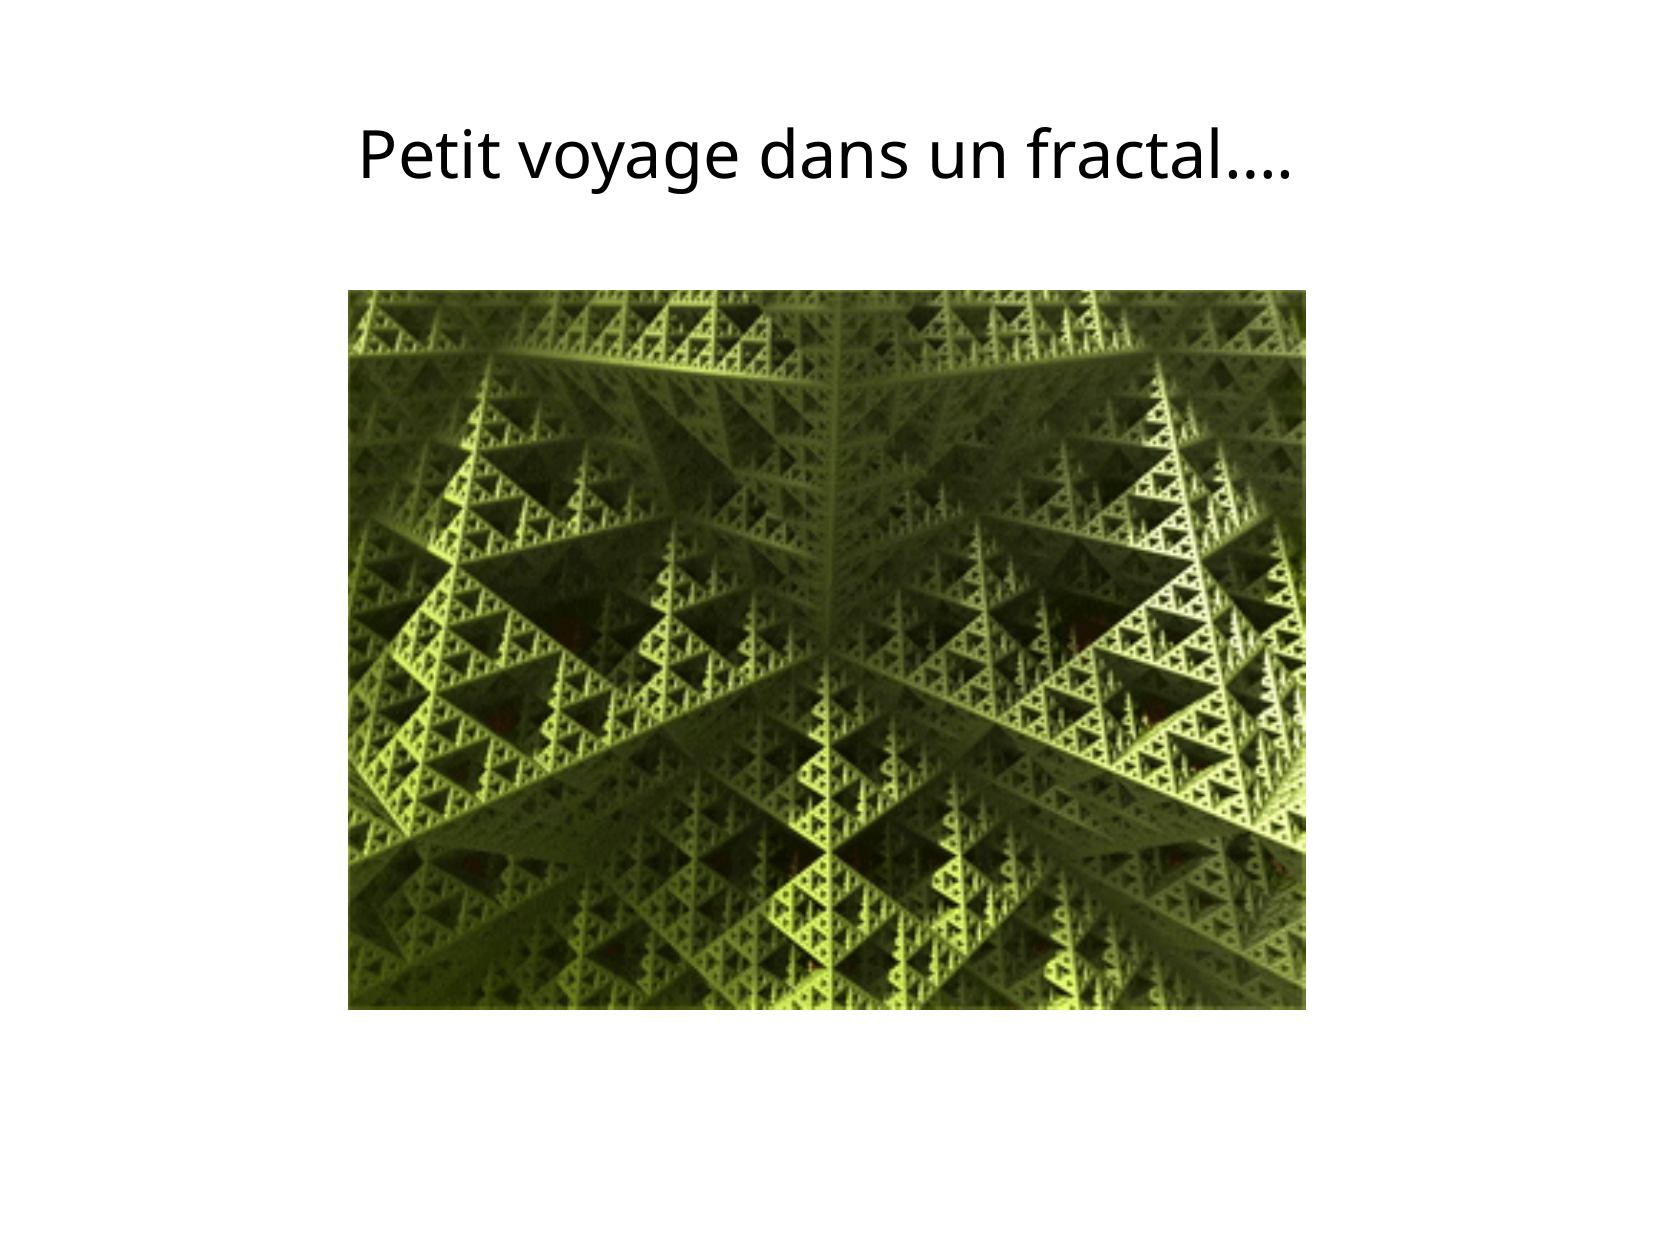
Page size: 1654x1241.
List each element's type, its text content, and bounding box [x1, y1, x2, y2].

picture [348, 290, 1306, 1010]
title Petit voyage dans un fractal…. [82, 49, 1571, 257]
